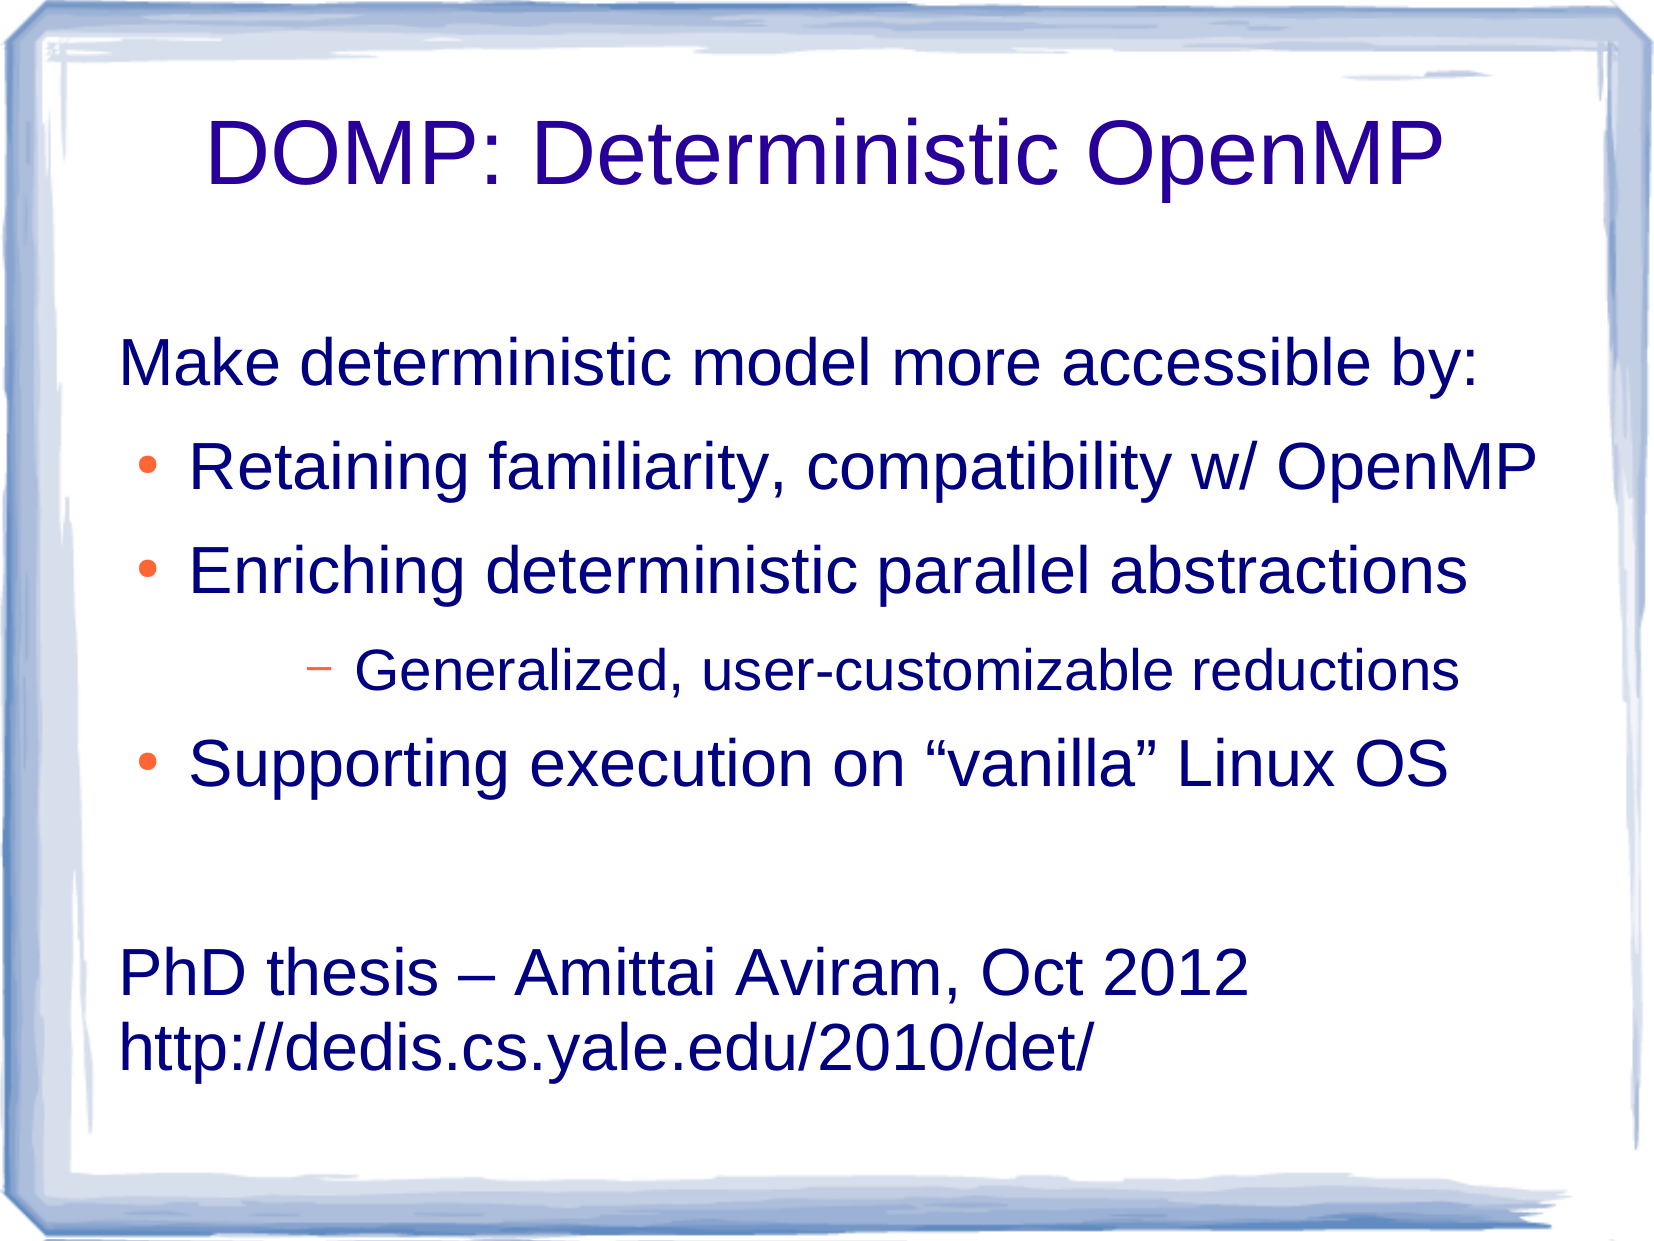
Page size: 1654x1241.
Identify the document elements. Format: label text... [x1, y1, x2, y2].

title DOMP: Deterministic OpenMP [82, 49, 1571, 257]
picture [0, 0, 1654, 1241]
list Make deterministic model more accessible by: Retaining familiarity, compatibility w/ OpenMP Enriching deterministic parallel abstractions Generalized, user-customizable reductions Supporting execution on “vanilla” Linux OS PhD thesis – Amittai Aviram, Oct 2012 http://dedis.cs.yale.edu/2010/det/ [118, 324, 1571, 1083]
